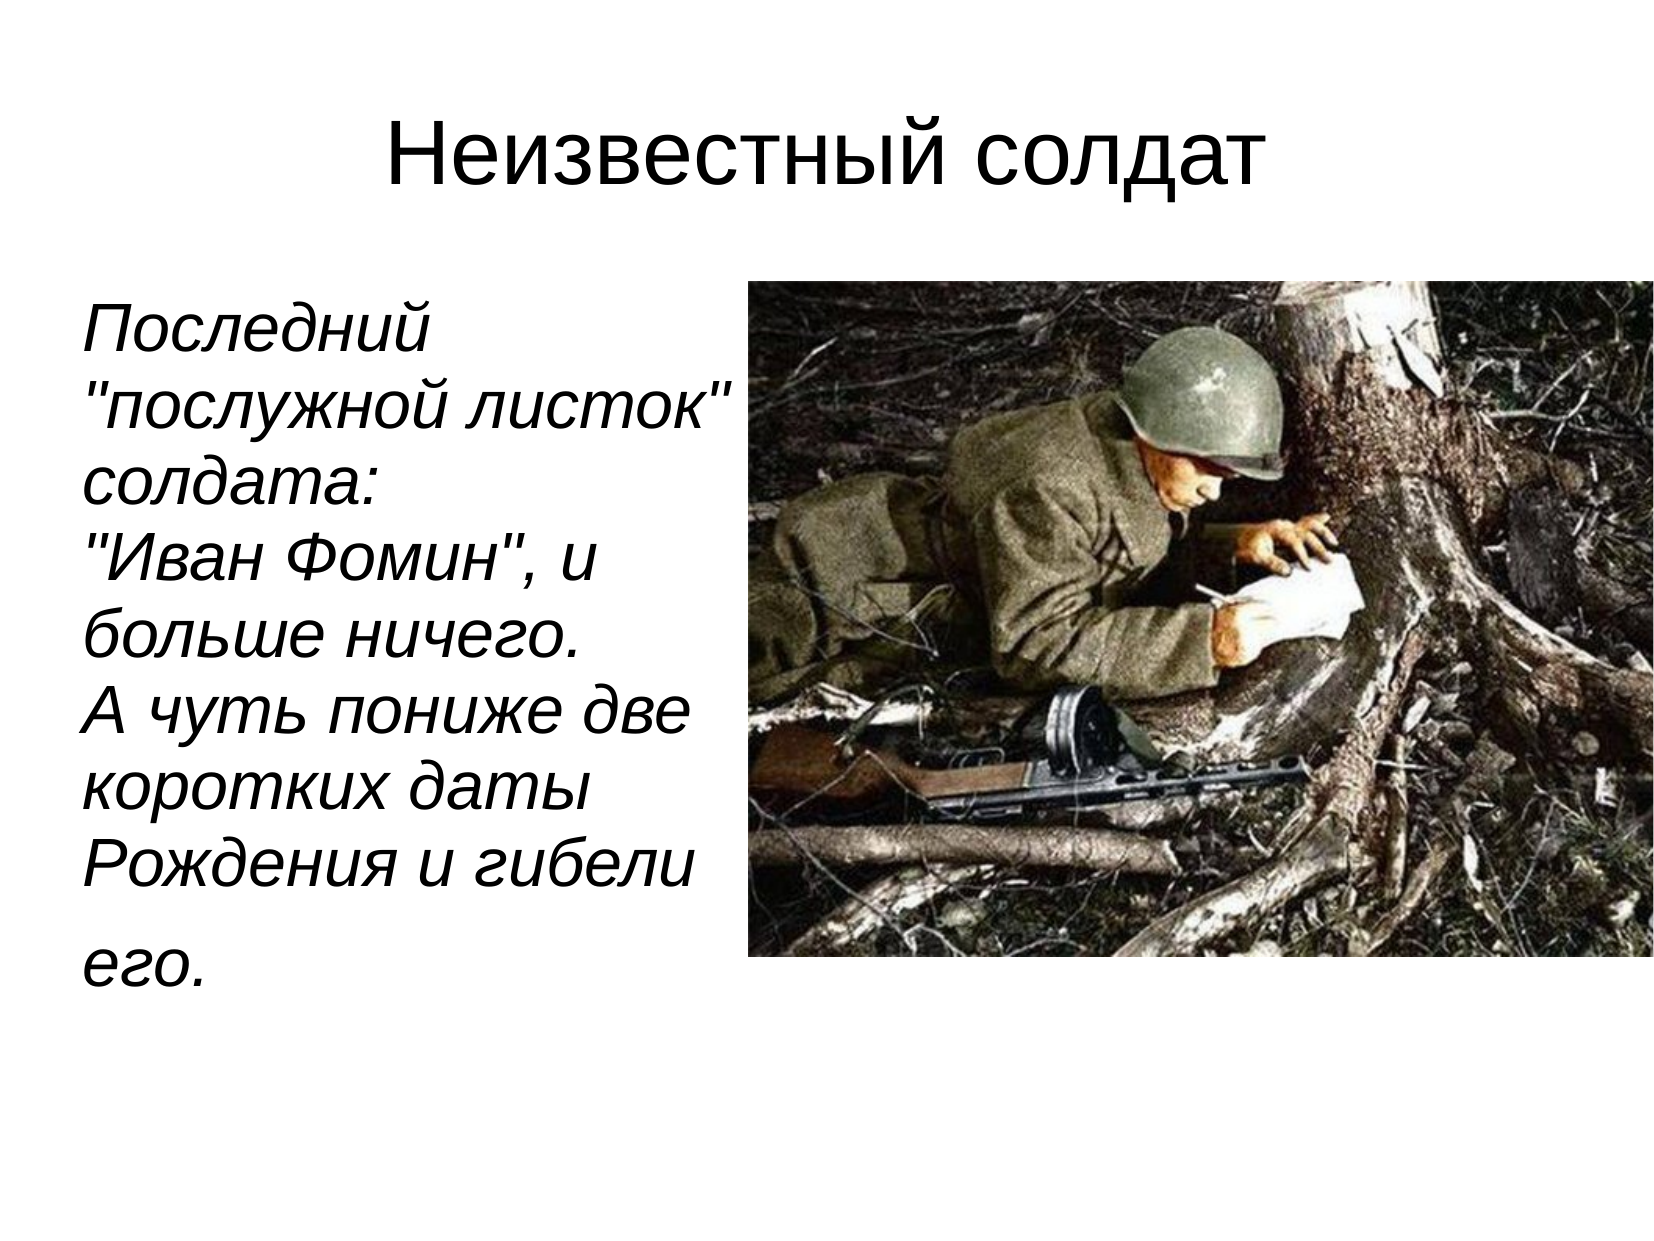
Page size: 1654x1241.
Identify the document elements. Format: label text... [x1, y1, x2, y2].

list Последний "послужной листок" солдата: "Иван Фомин", и больше ничего. А чуть пониже две коротких даты Рождения и гибели его. [82, 290, 809, 1010]
title Неизвестный солдат [82, 49, 1571, 257]
picture [748, 281, 1654, 957]
